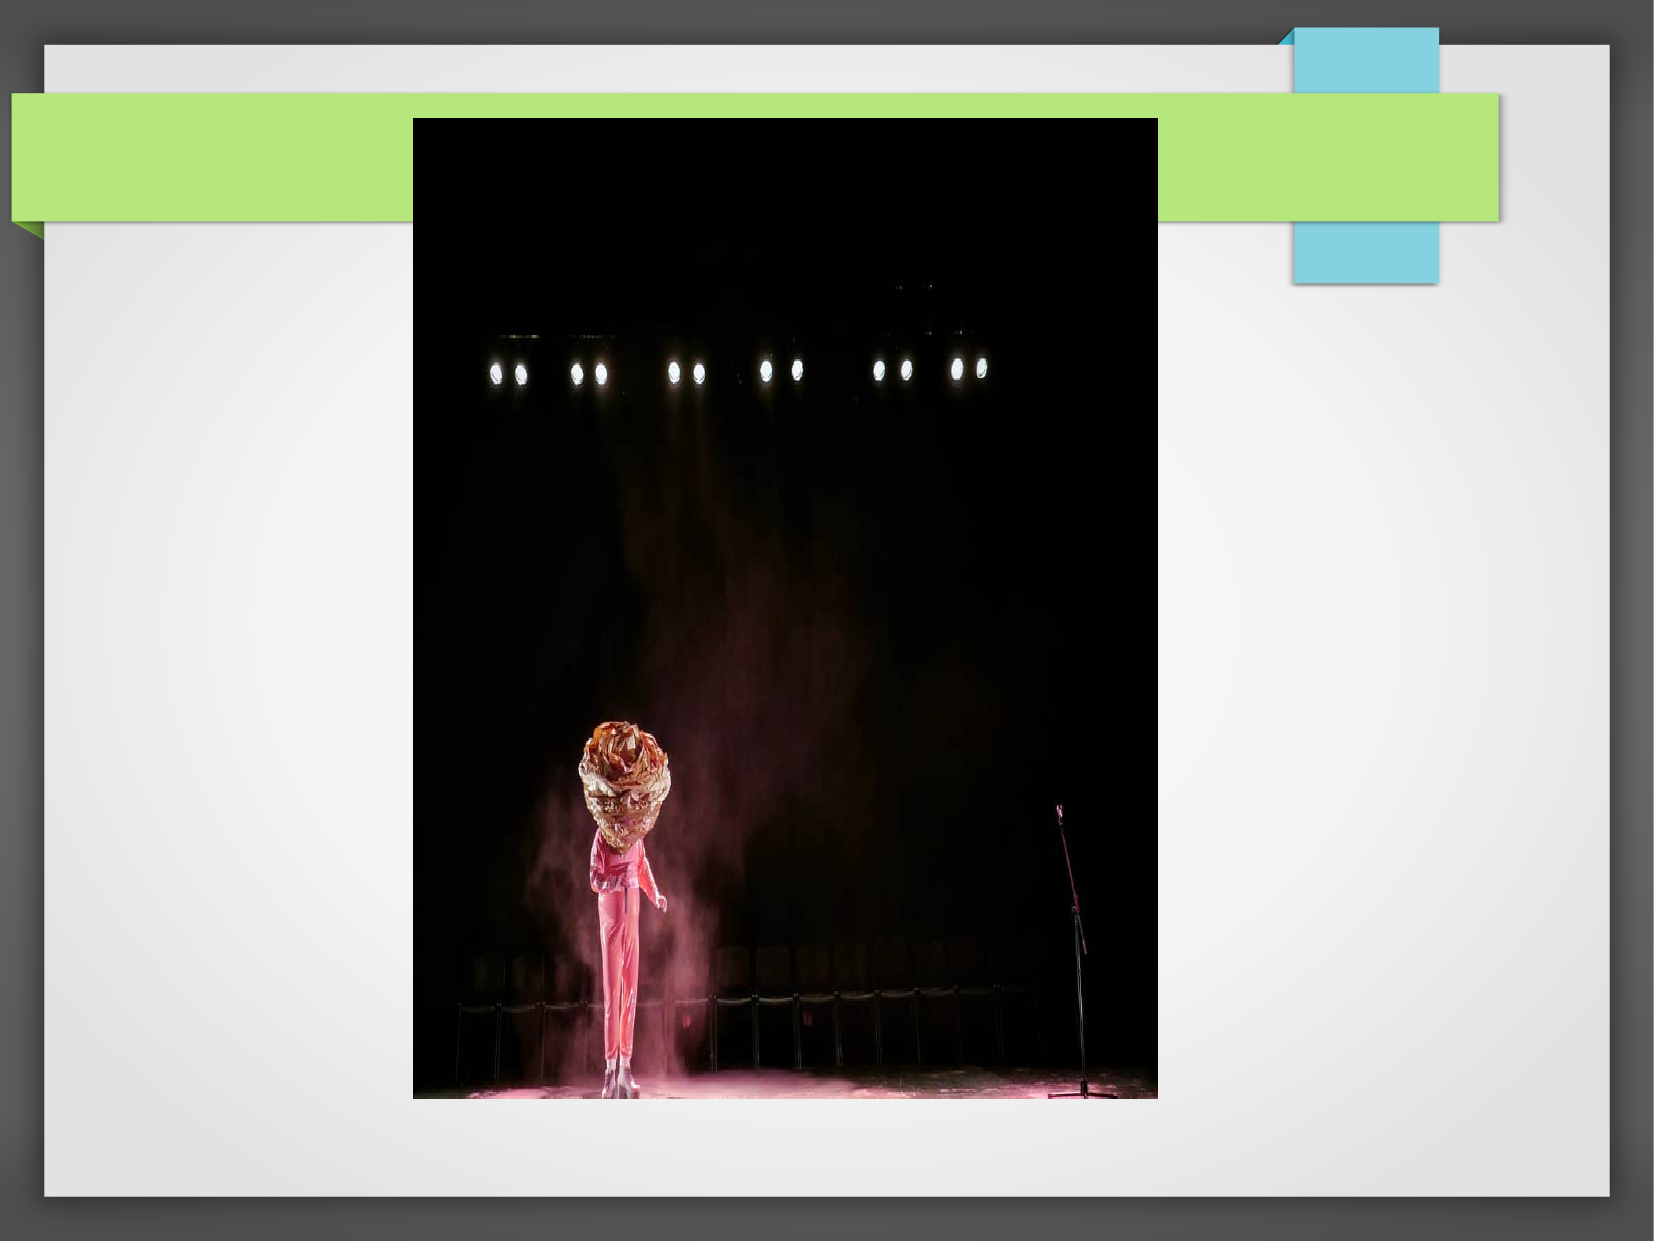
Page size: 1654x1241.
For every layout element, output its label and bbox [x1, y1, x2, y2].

picture [413, 118, 1158, 1099]
